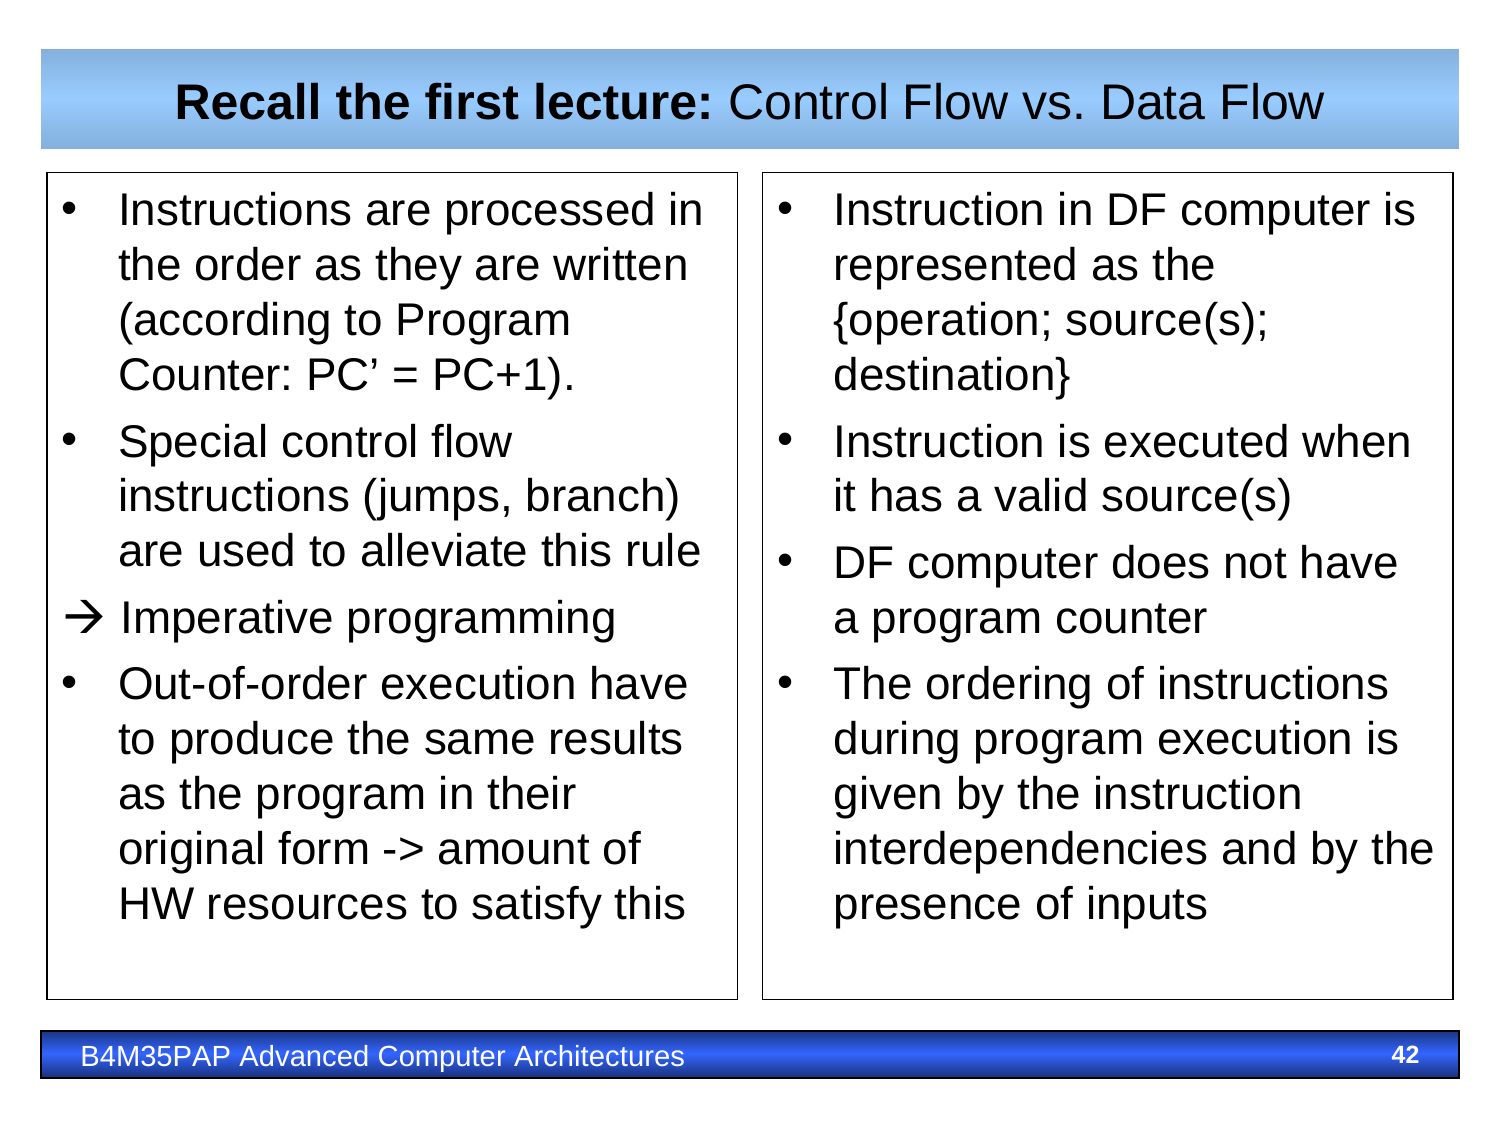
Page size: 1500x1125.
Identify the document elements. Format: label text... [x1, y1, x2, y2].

list Instructions are processed in the order as they are written (according to Program Counter: PC’ = PC+1). Special control flow instructions (jumps, branch) are used to alleviate this rule  Imperative programming Out-of-order execution have to produce the same results as the program in their original form -> amount of HW resources to satisfy this [46, 172, 738, 1000]
title Recall the first lecture: Control Flow vs. Data Flow [41, 49, 1459, 149]
list Instruction in DF computer is represented as the {operation; source(s); destination} Instruction is executed when it has a valid source(s) DF computer does not have a program counter The ordering of instructions during program execution is given by the instruction interdependencies and by the presence of inputs [762, 172, 1454, 1000]
